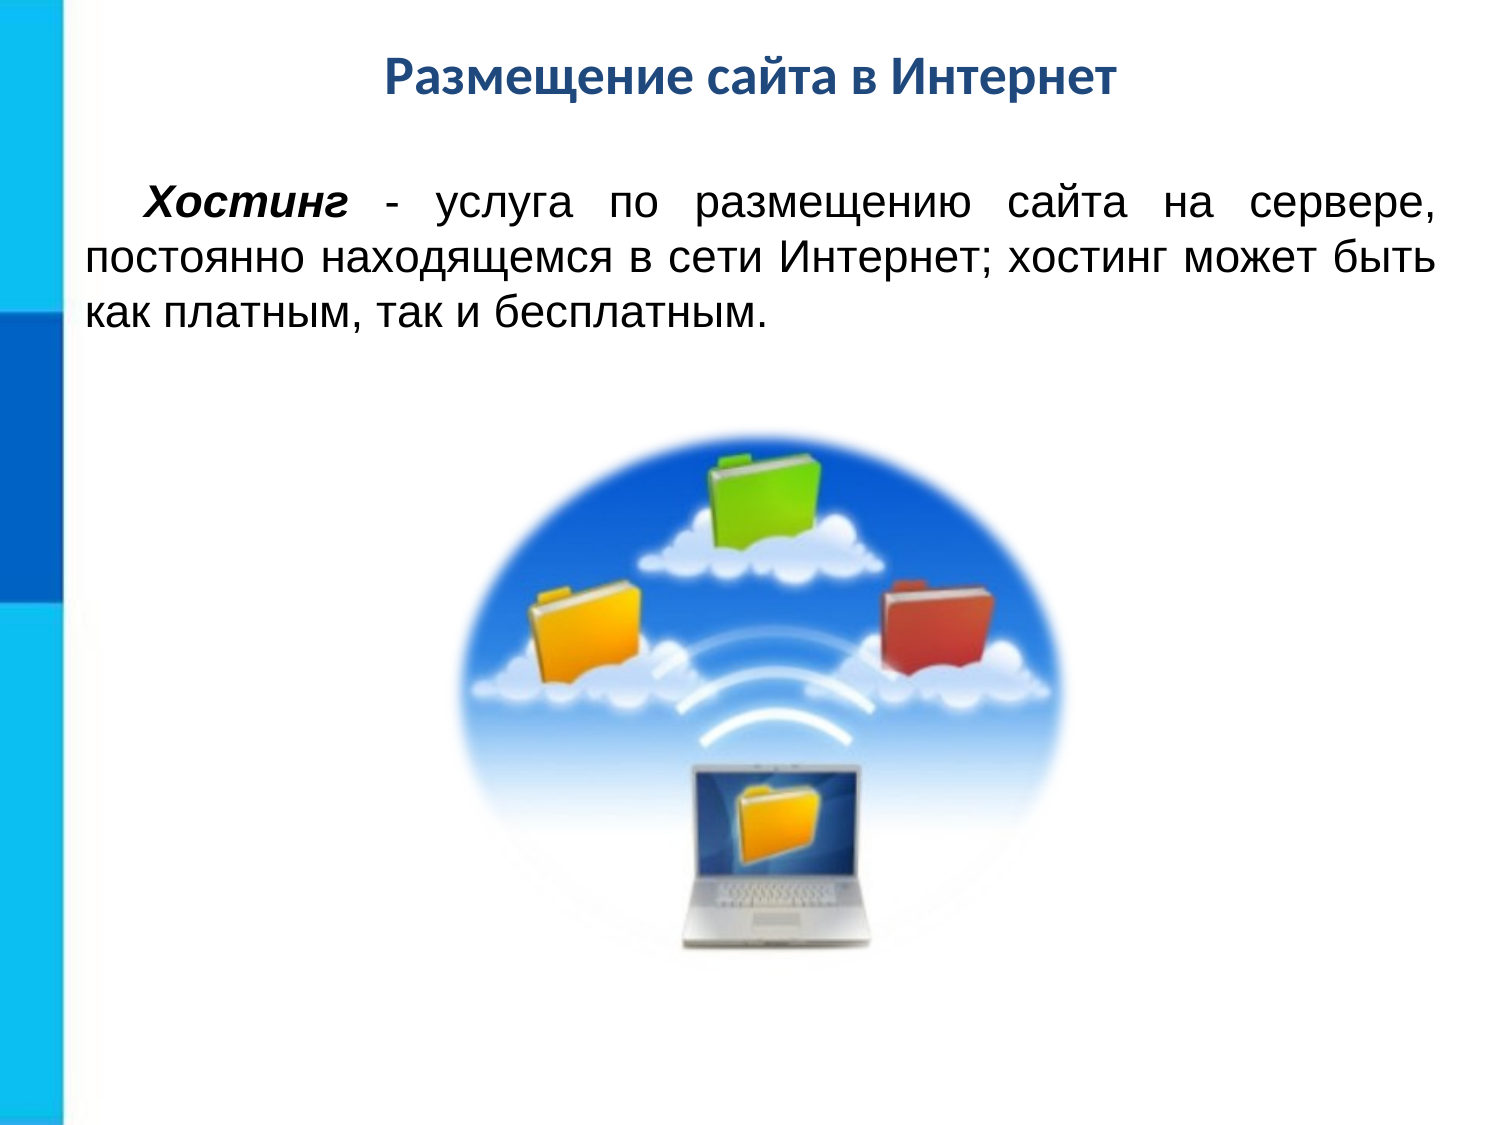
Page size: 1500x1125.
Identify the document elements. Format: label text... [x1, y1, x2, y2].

picture [0, 0, 1500, 1125]
text_box Размещение сайта в Интернет [76, 31, 1425, 114]
text_box Хостинг - услуга по размещению сайта на сервере, постоянно находящемся в сети Интернет; хостинг может быть как платным, так и бесплатным. [70, 164, 1453, 345]
